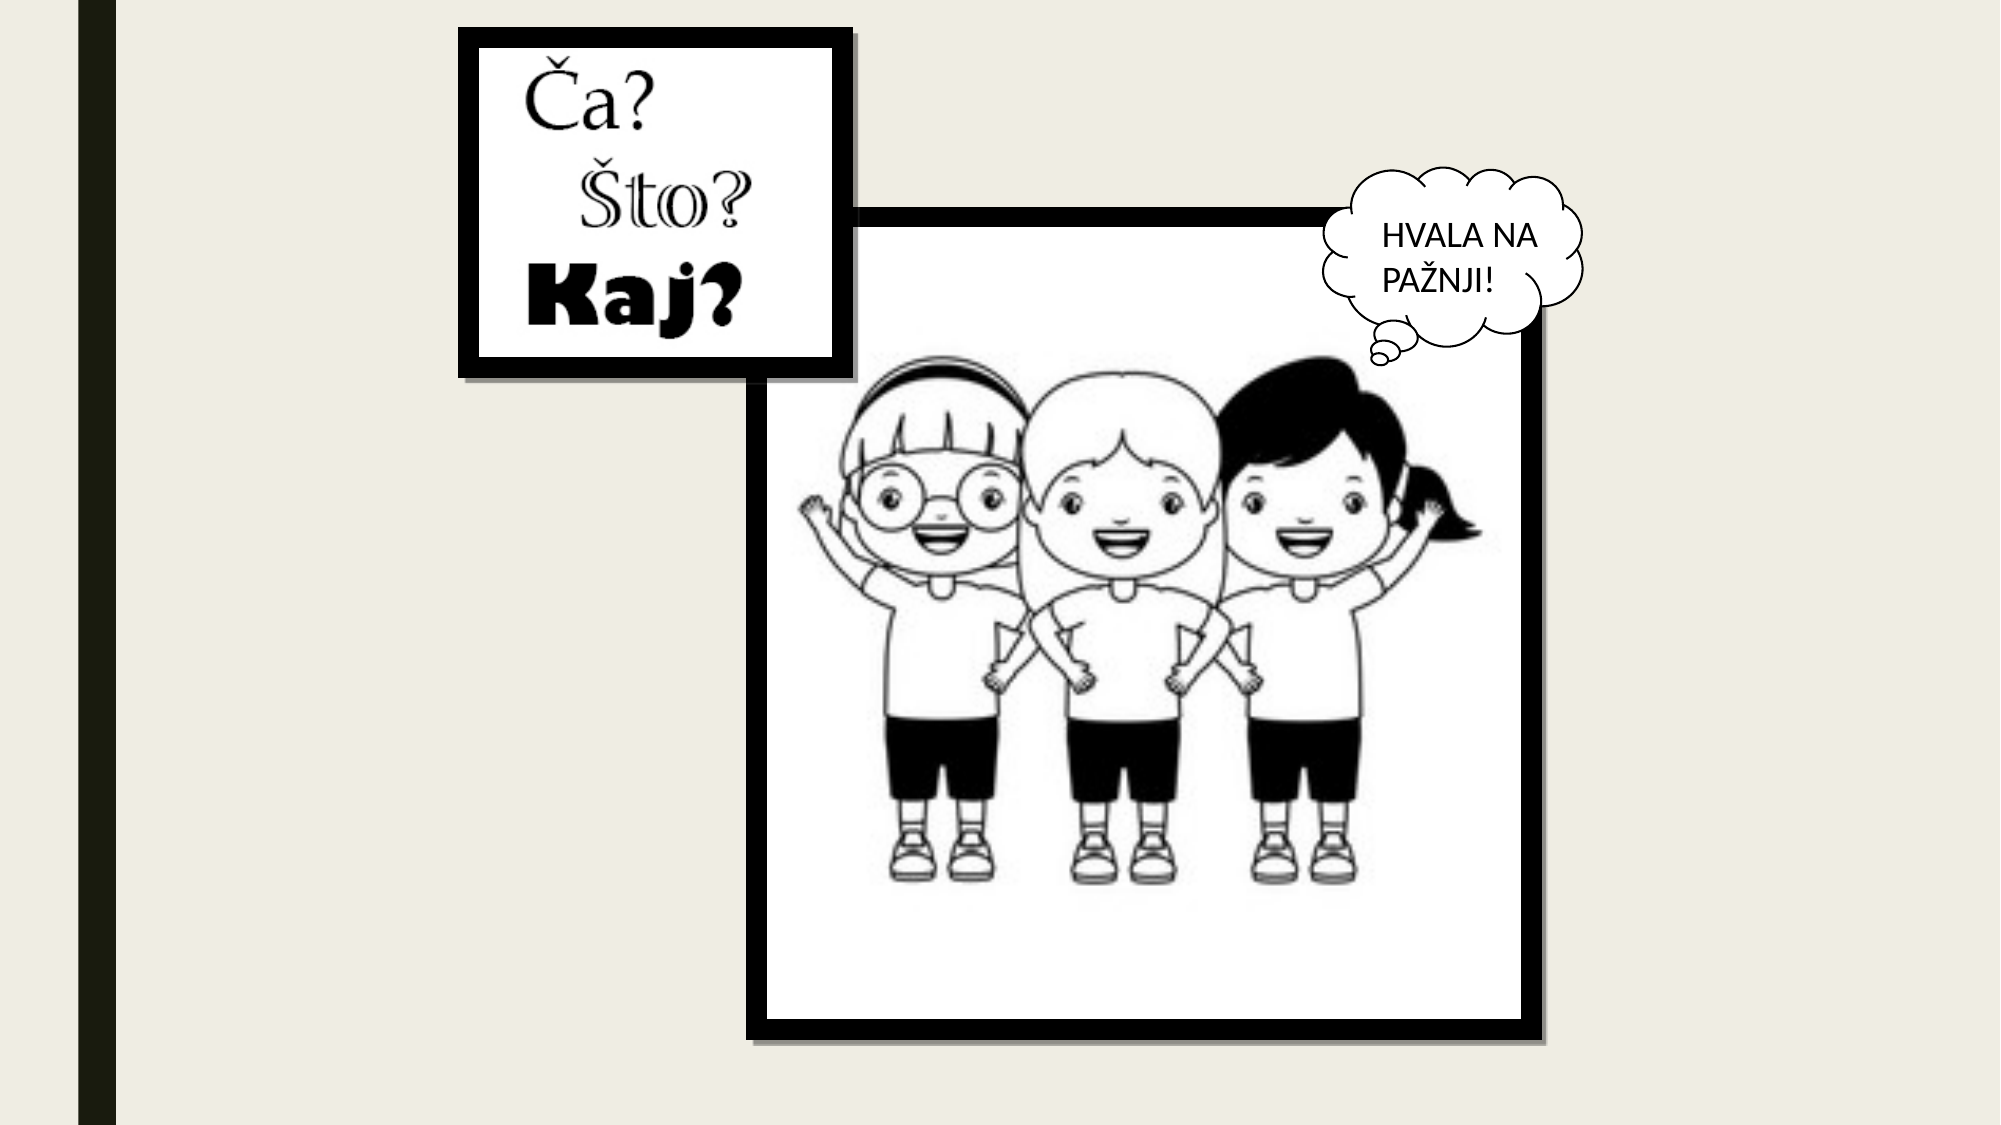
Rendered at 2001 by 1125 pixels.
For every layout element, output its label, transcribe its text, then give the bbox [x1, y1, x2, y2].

picture [479, 47, 833, 358]
text_box [1323, 167, 1563, 366]
text_box HVALA NA PAŽNJI! [1366, 202, 1675, 309]
picture [767, 227, 1521, 1019]
